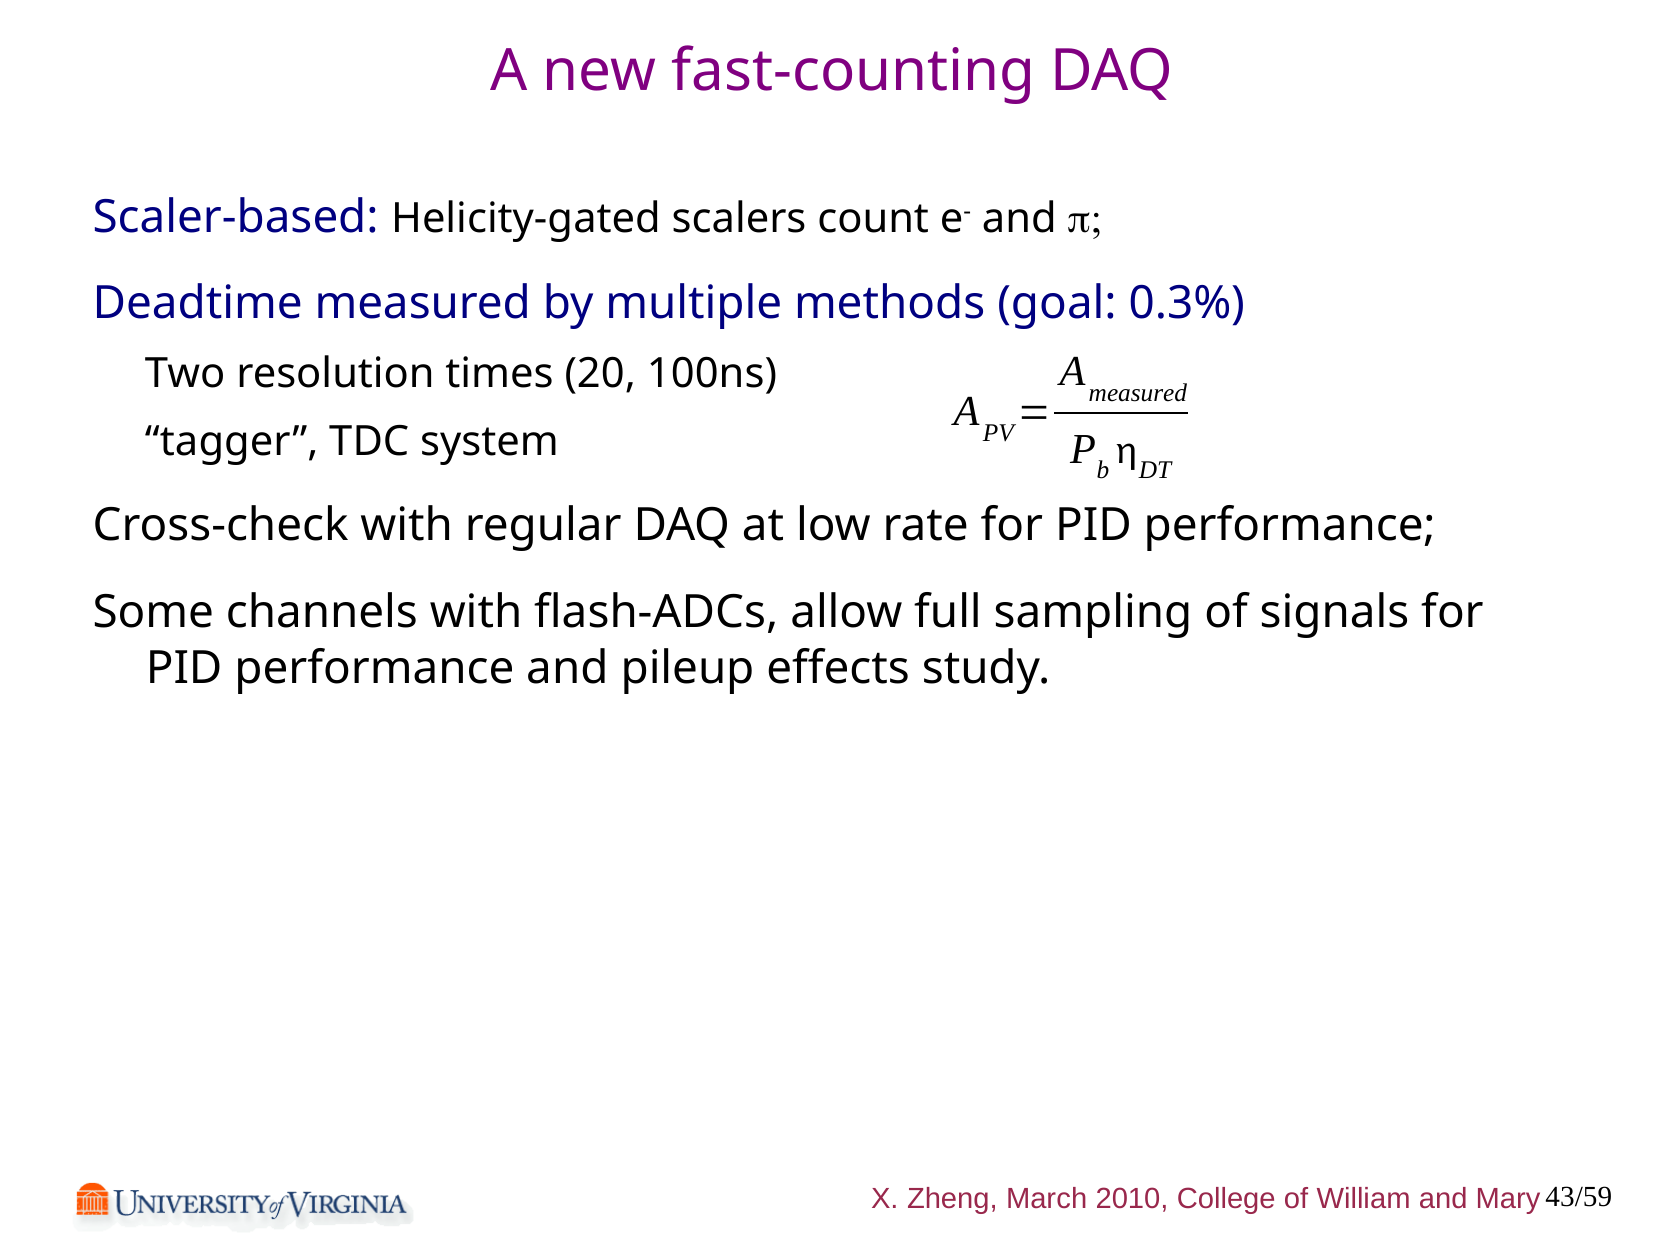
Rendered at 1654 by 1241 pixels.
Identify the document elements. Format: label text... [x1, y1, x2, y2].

picture [53, 1165, 427, 1241]
chart [940, 337, 1201, 488]
title A new fast-counting DAQ [126, 24, 1538, 111]
text_box Scaler-based: Helicity-gated scalers count e- and p; Deadtime measured by multiple methods (goal: 0.3%) Two resolution times (20, 100ns) “tagger”, TDC system Cross-check with regular DAQ at low rate for PID performance; Some channels with flash-ADCs, allow full sampling of signals for PID performance and pileup effects study. [75, 187, 1549, 1106]
